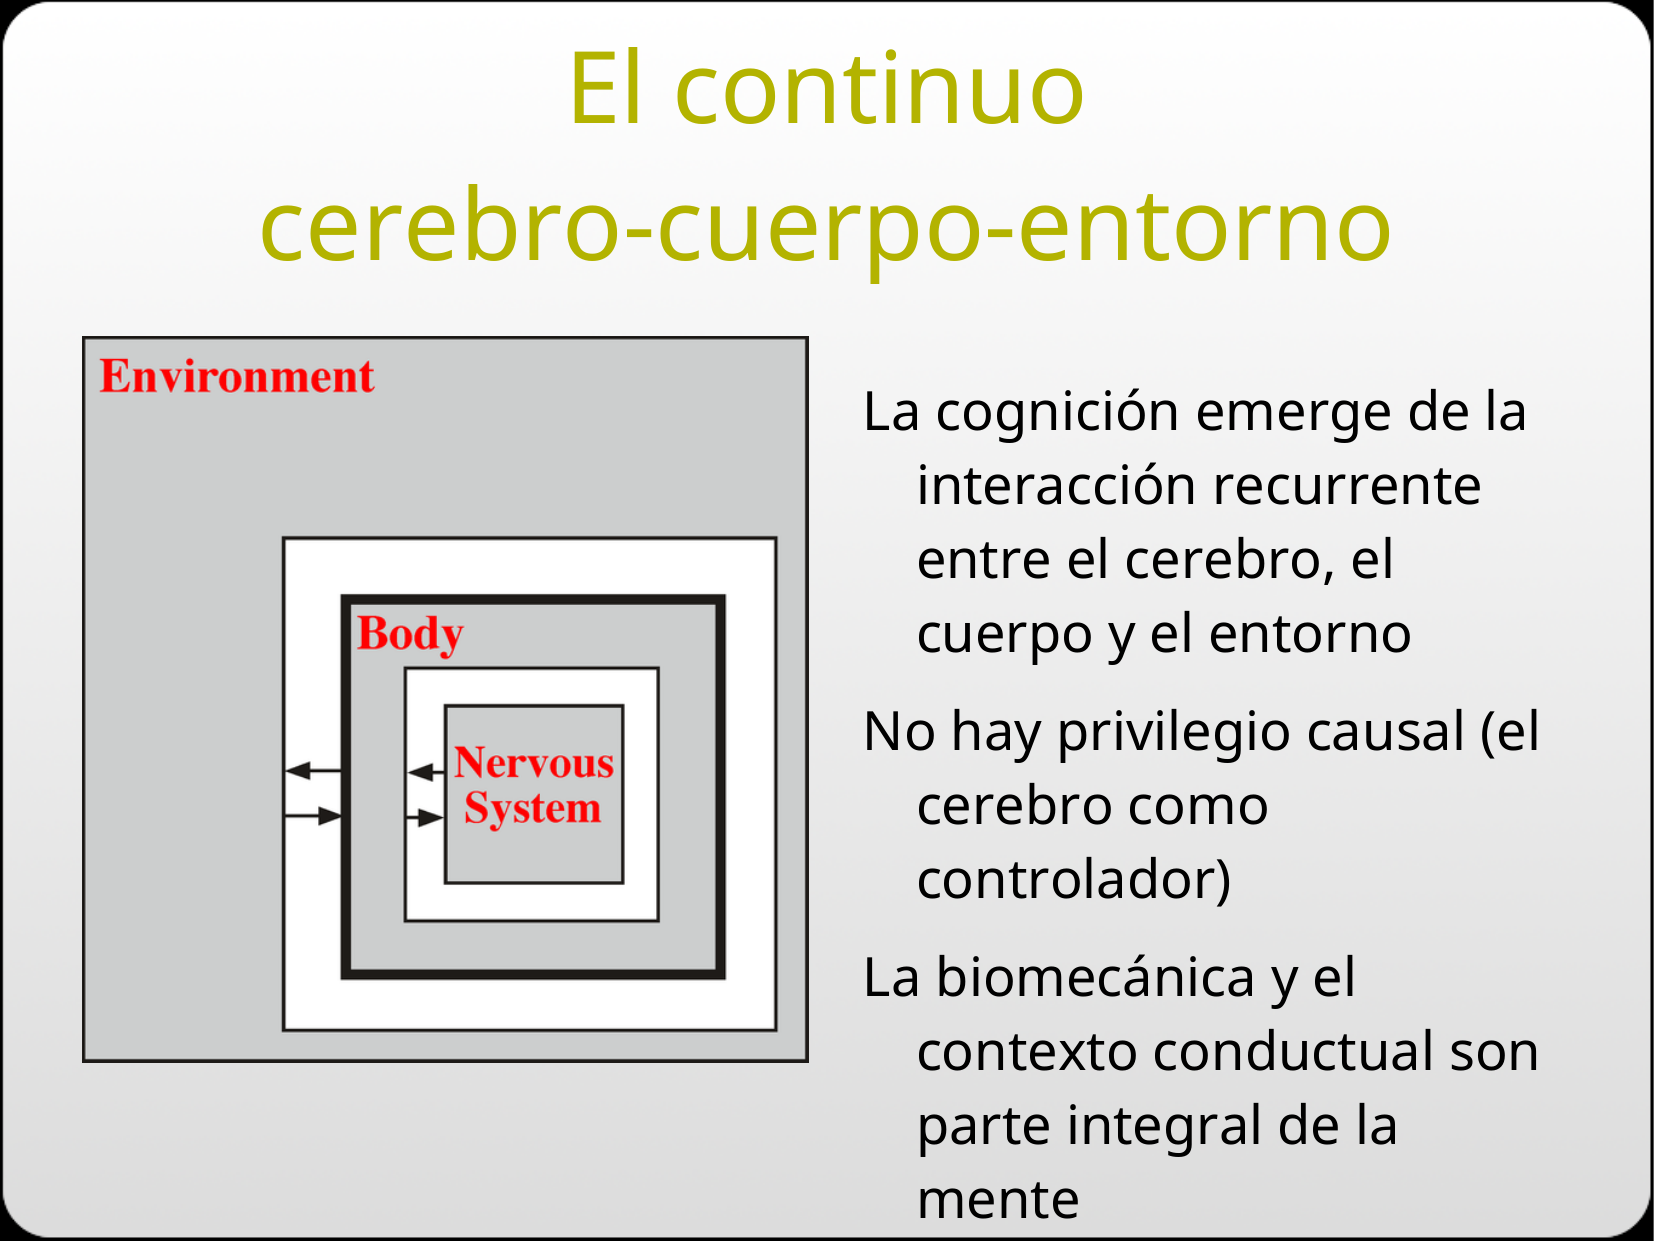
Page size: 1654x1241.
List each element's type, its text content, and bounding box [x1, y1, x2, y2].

title El continuo cerebro-cuerpo-entorno [82, 36, 1571, 270]
picture [0, 0, 1654, 1241]
list La cognición emerge de la interacción recurrente entre el cerebro, el cuerpo y el entorno No hay privilegio causal (el cerebro como controlador) La biomecánica y el contexto conductual son parte integral de la mente [845, 372, 1572, 1058]
